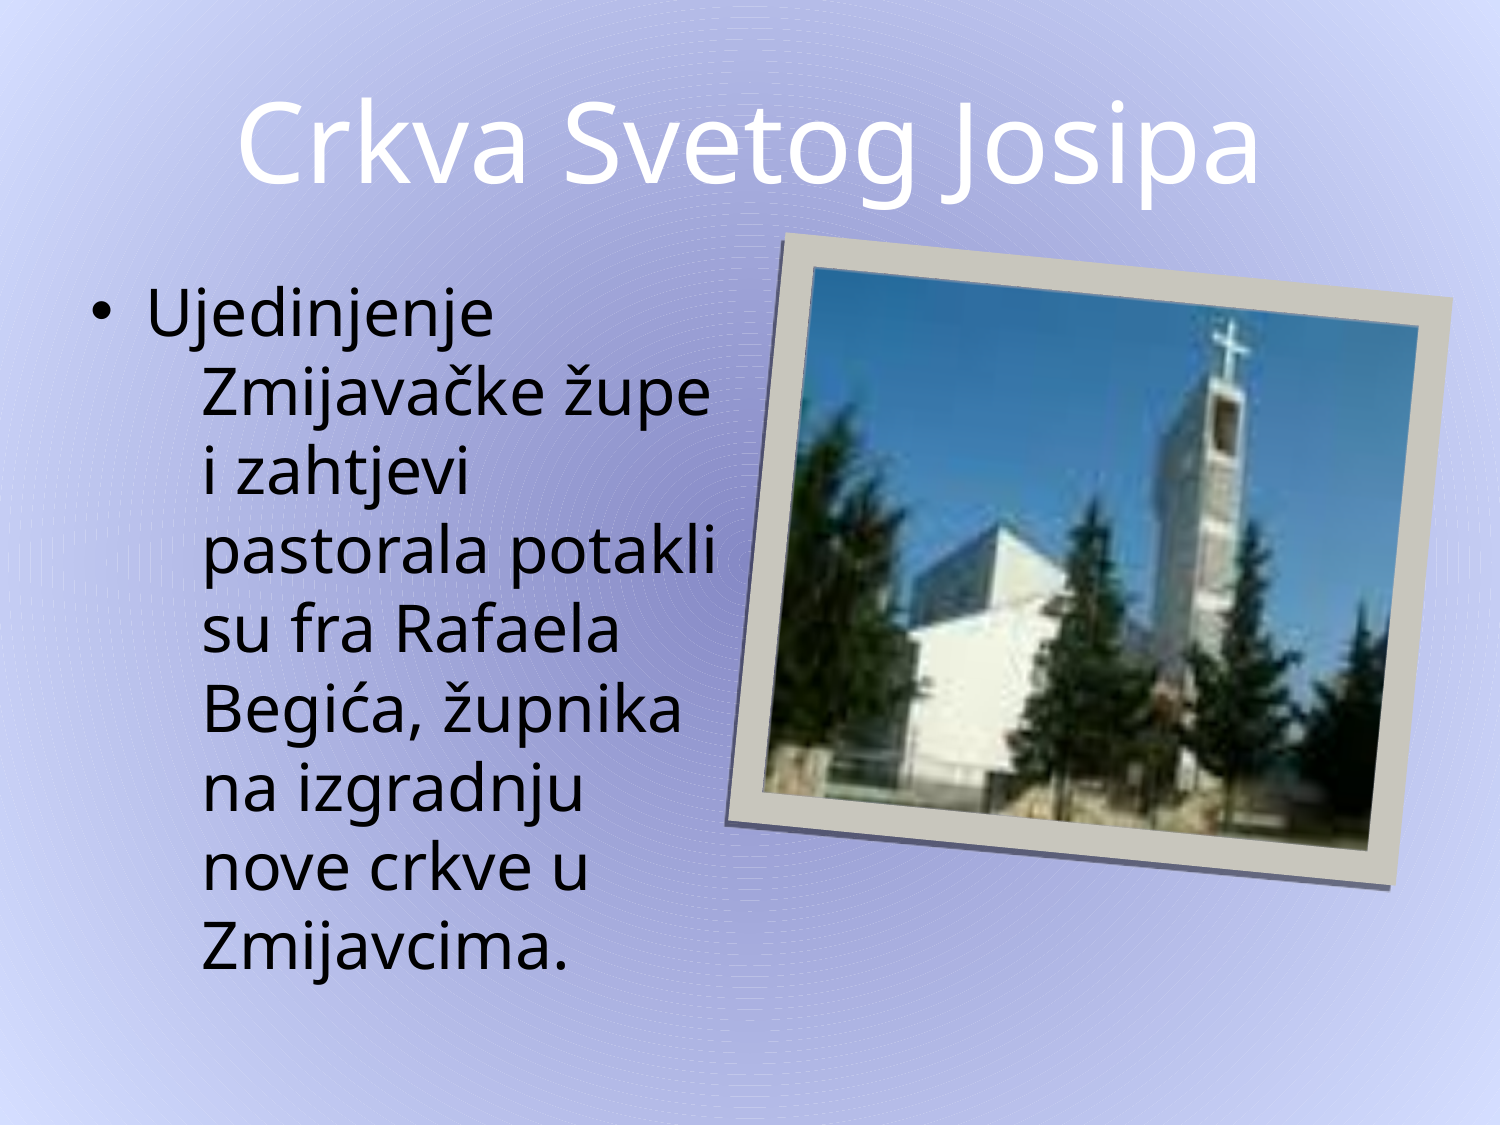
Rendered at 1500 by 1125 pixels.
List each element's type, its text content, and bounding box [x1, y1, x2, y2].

picture [762, 266, 1419, 852]
title Crkva Svetog Josipa [75, 45, 1426, 233]
list Ujedinjenje Zmijavačke župe i zahtjevi pastorala potakli su fra Rafaela Begića, župnika na izgradnju nove crkve u Zmijavcima. [75, 262, 738, 1005]
